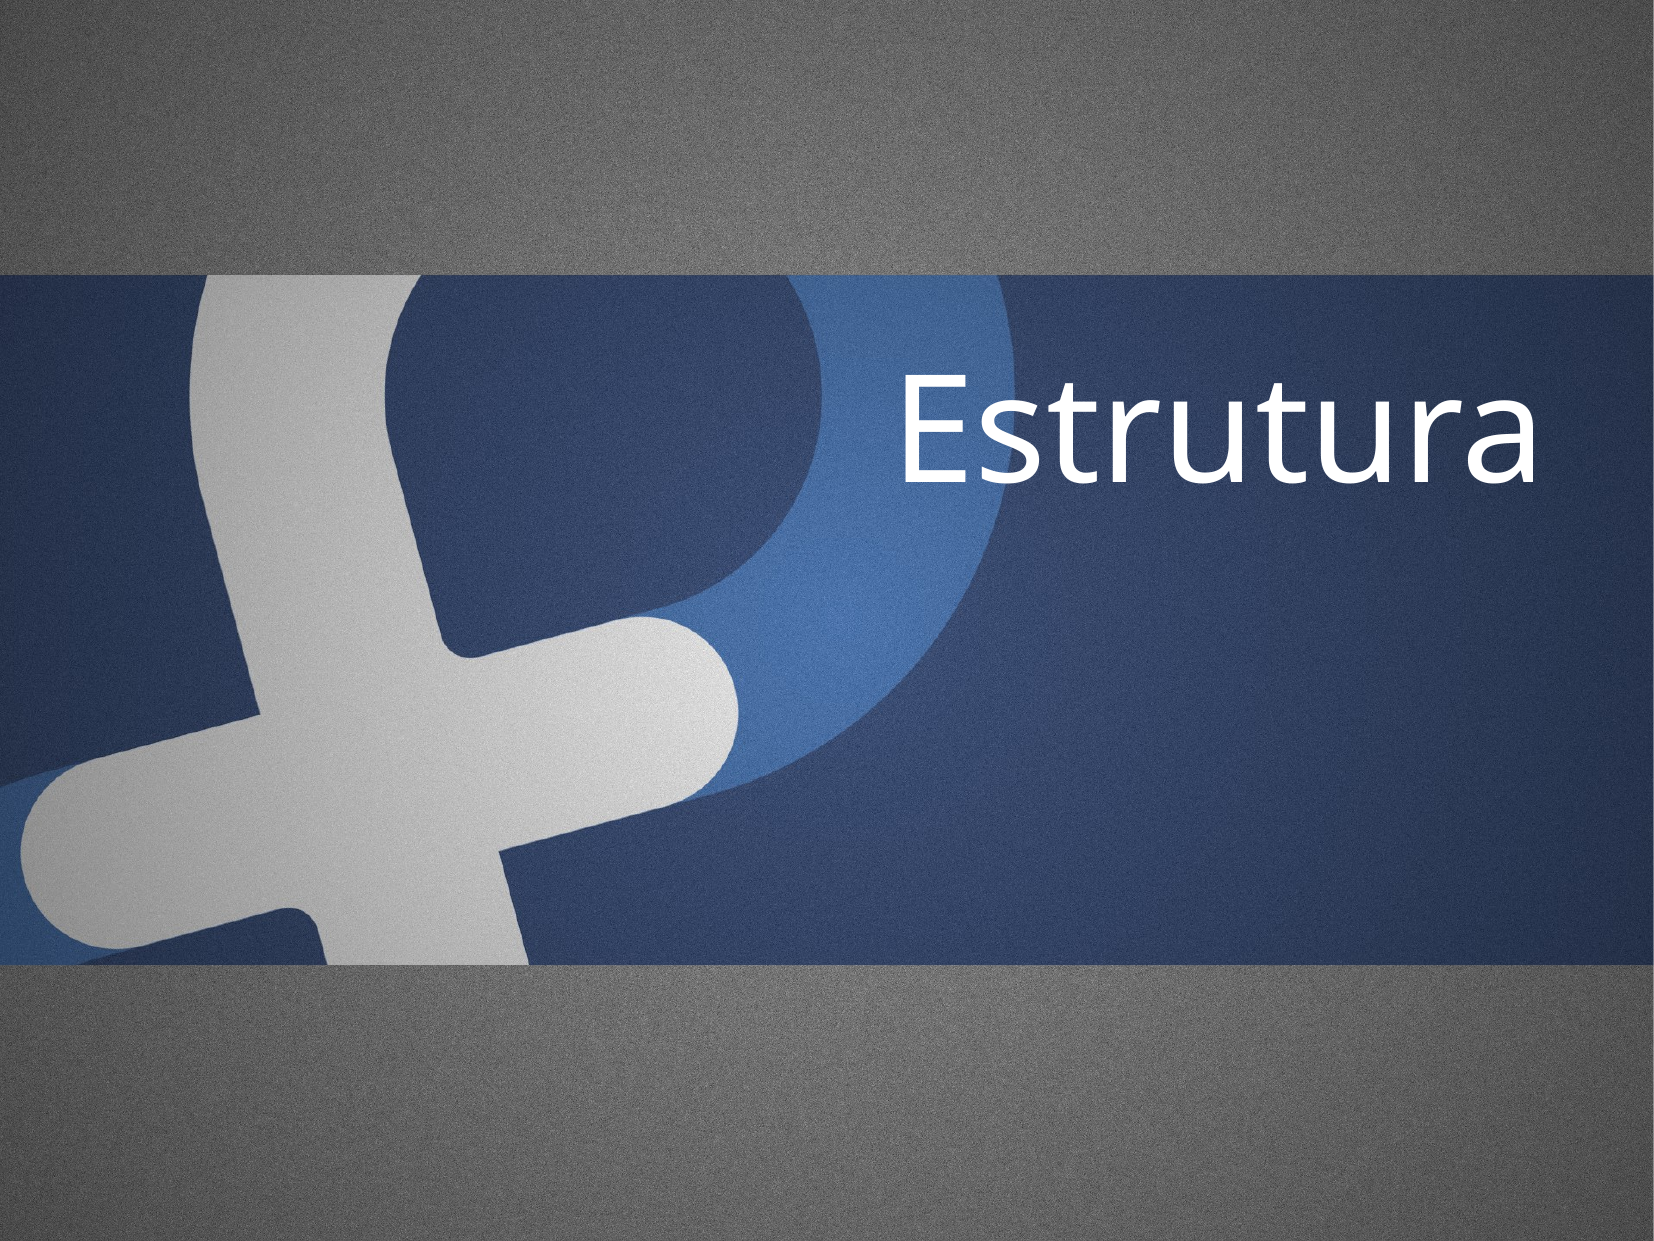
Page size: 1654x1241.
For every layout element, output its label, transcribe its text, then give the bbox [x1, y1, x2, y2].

picture [0, 0, 1654, 1241]
text_box Estrutura [446, 315, 1561, 654]
